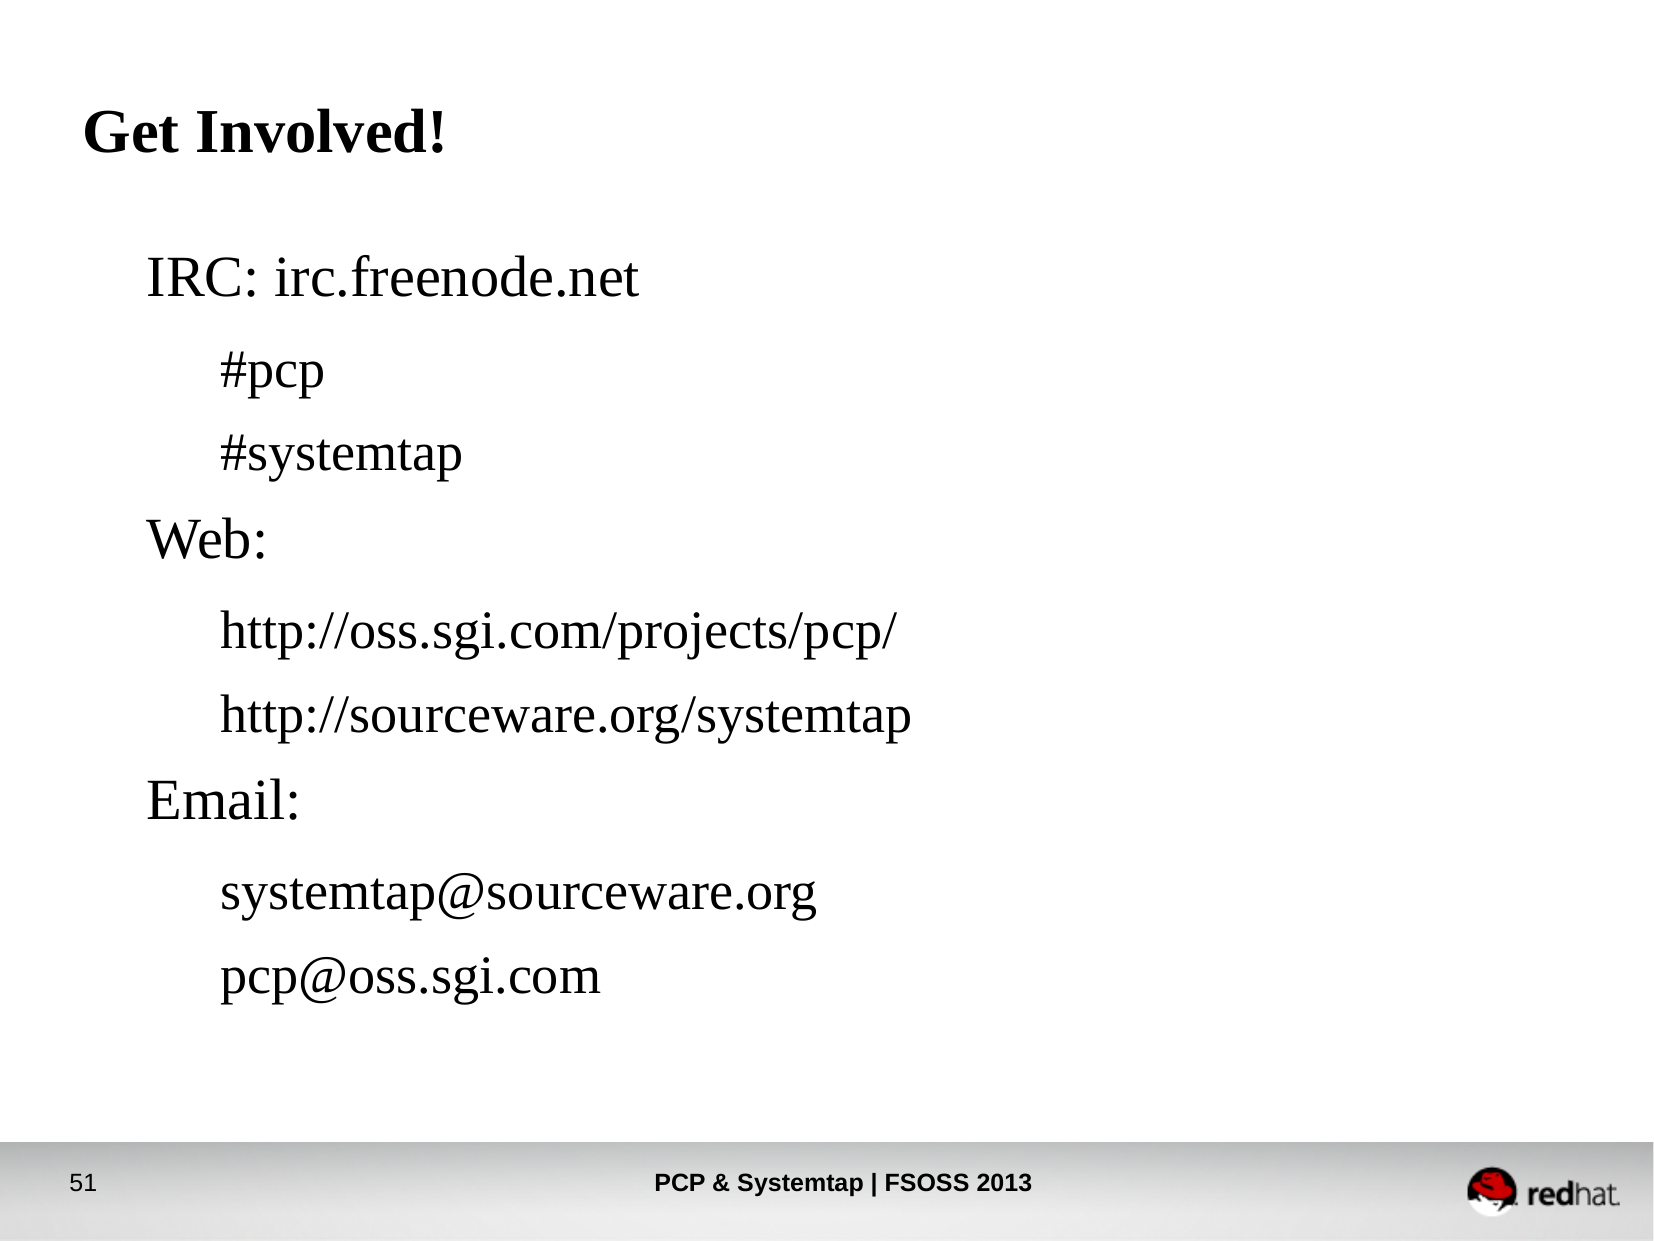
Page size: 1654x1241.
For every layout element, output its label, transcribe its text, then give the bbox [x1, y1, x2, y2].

list IRC: irc.freenode.net #pcp #systemtap Web: http://oss.sgi.com/projects/pcp/ http://sourceware.org/systemtap Email: systemtap@sourceware.org pcp@oss.sgi.com [86, 244, 1576, 1039]
picture [0, 1142, 1654, 1241]
title Get Involved! [82, 37, 1571, 226]
